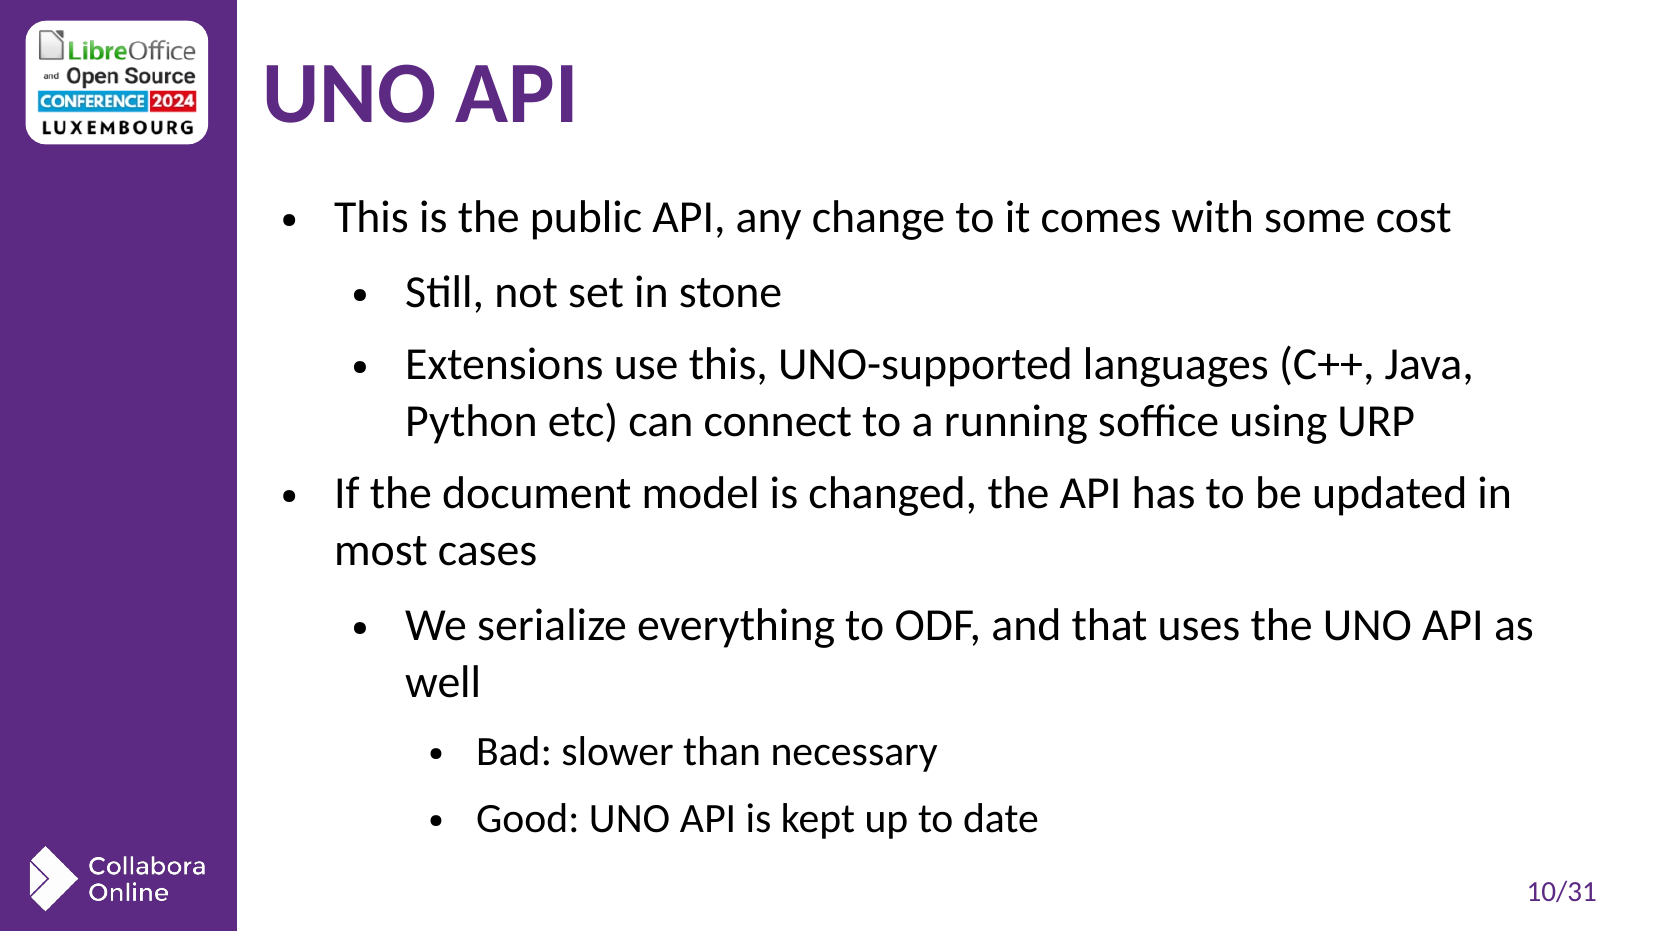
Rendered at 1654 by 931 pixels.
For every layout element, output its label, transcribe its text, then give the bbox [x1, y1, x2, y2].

picture [34, 26, 200, 139]
title UNO API [262, 13, 1644, 145]
list This is the public API, any change to it comes with some cost Still, not set in stone Extensions use this, UNO-supported languages (C++, Java, Python etc) can connect to a running soffice using URP If the document model is changed, the API has to be updated in most cases We serialize everything to ODF, and that uses the UNO API as well Bad: slower than necessary Good: UNO API is kept up to date [263, 187, 1605, 856]
picture [25, 841, 209, 916]
